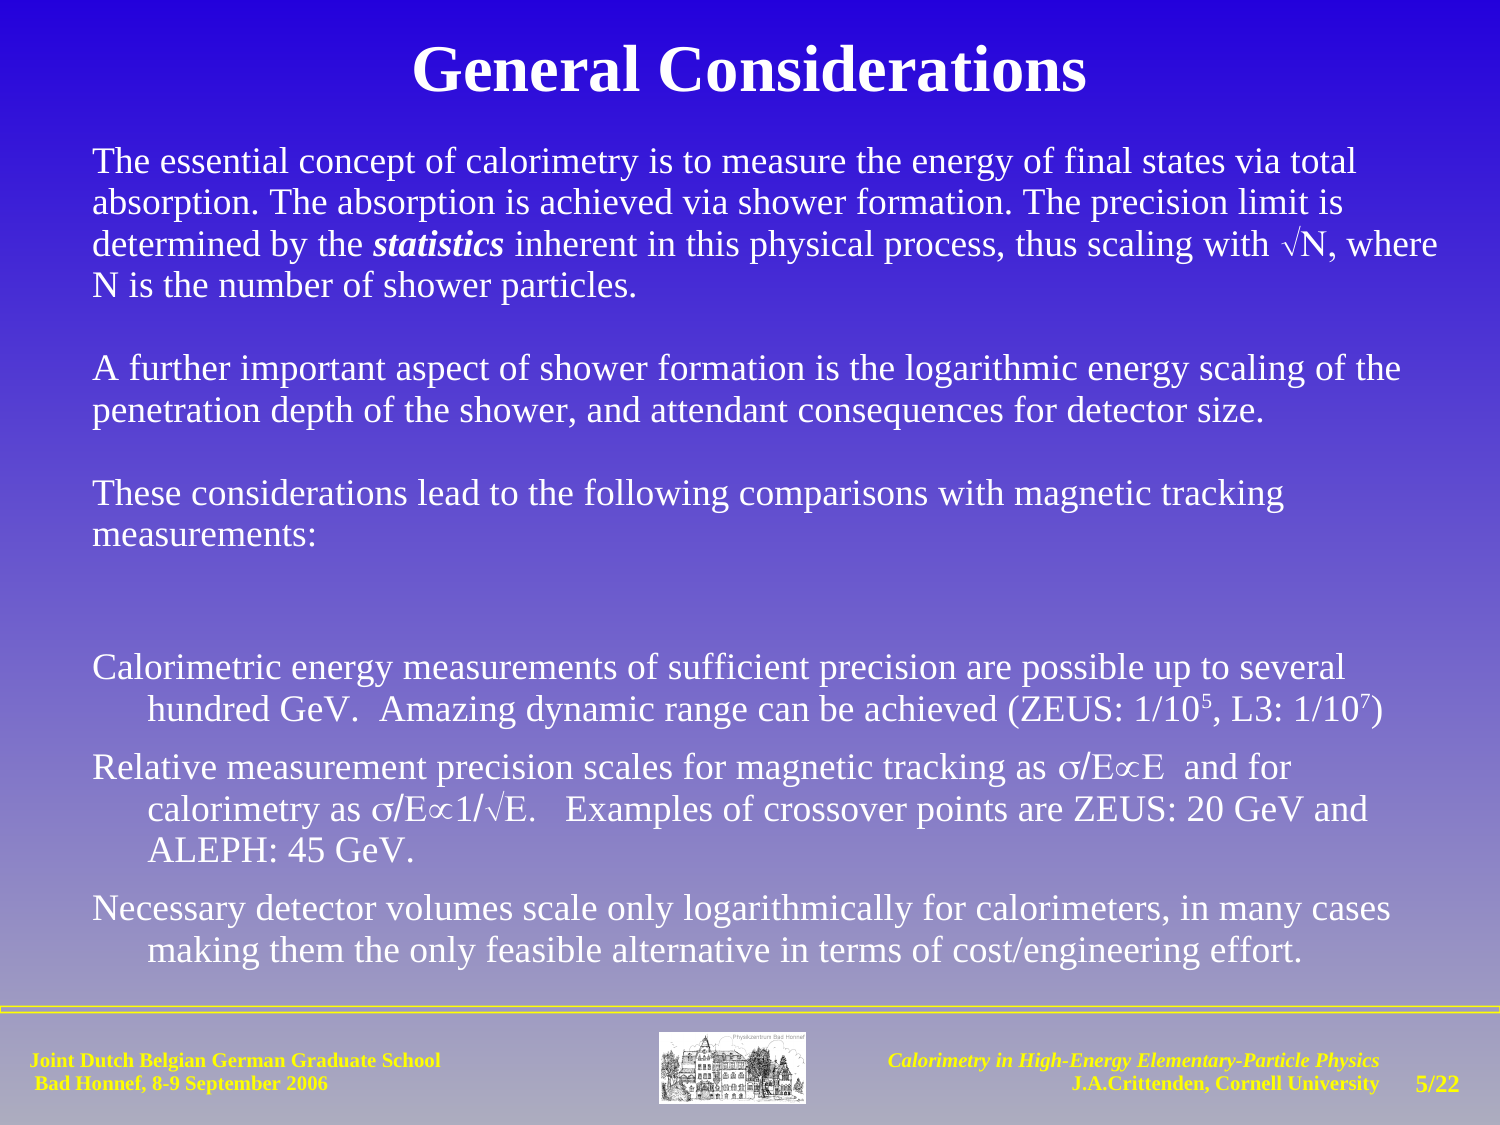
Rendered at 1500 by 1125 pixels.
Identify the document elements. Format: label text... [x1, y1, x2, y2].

picture [659, 1032, 806, 1104]
list Calorimetric energy measurements of sufficient precision are possible up to several hundred GeV. Amazing dynamic range can be achieved (ZEUS: 1/105, L3: 1/107) Relative measurement precision scales for magnetic tracking as and for calorimetry as  Examples of crossover points are ZEUS: 20 GeV and ALEPH: 45 GeV. Necessary detector volumes scale only logarithmically for calorimeters, in many cases making them the only feasible alternative in terms of cost/engineering effort. [92, 646, 1453, 1001]
title General Considerations [112, 19, 1387, 119]
text_box The essential concept of calorimetry is to measure the energy of final states via total absorption. The absorption is achieved via shower formation. The precision limit is determined by the statistics inherent in this physical process, thus scaling with  where N is the number of shower particles. A further important aspect of shower formation is the logarithmic energy scaling of the penetration depth of the shower, and attendant consequences for detector size. These considerations lead to the following comparisons with magnetic tracking measurements: [92, 139, 1447, 556]
